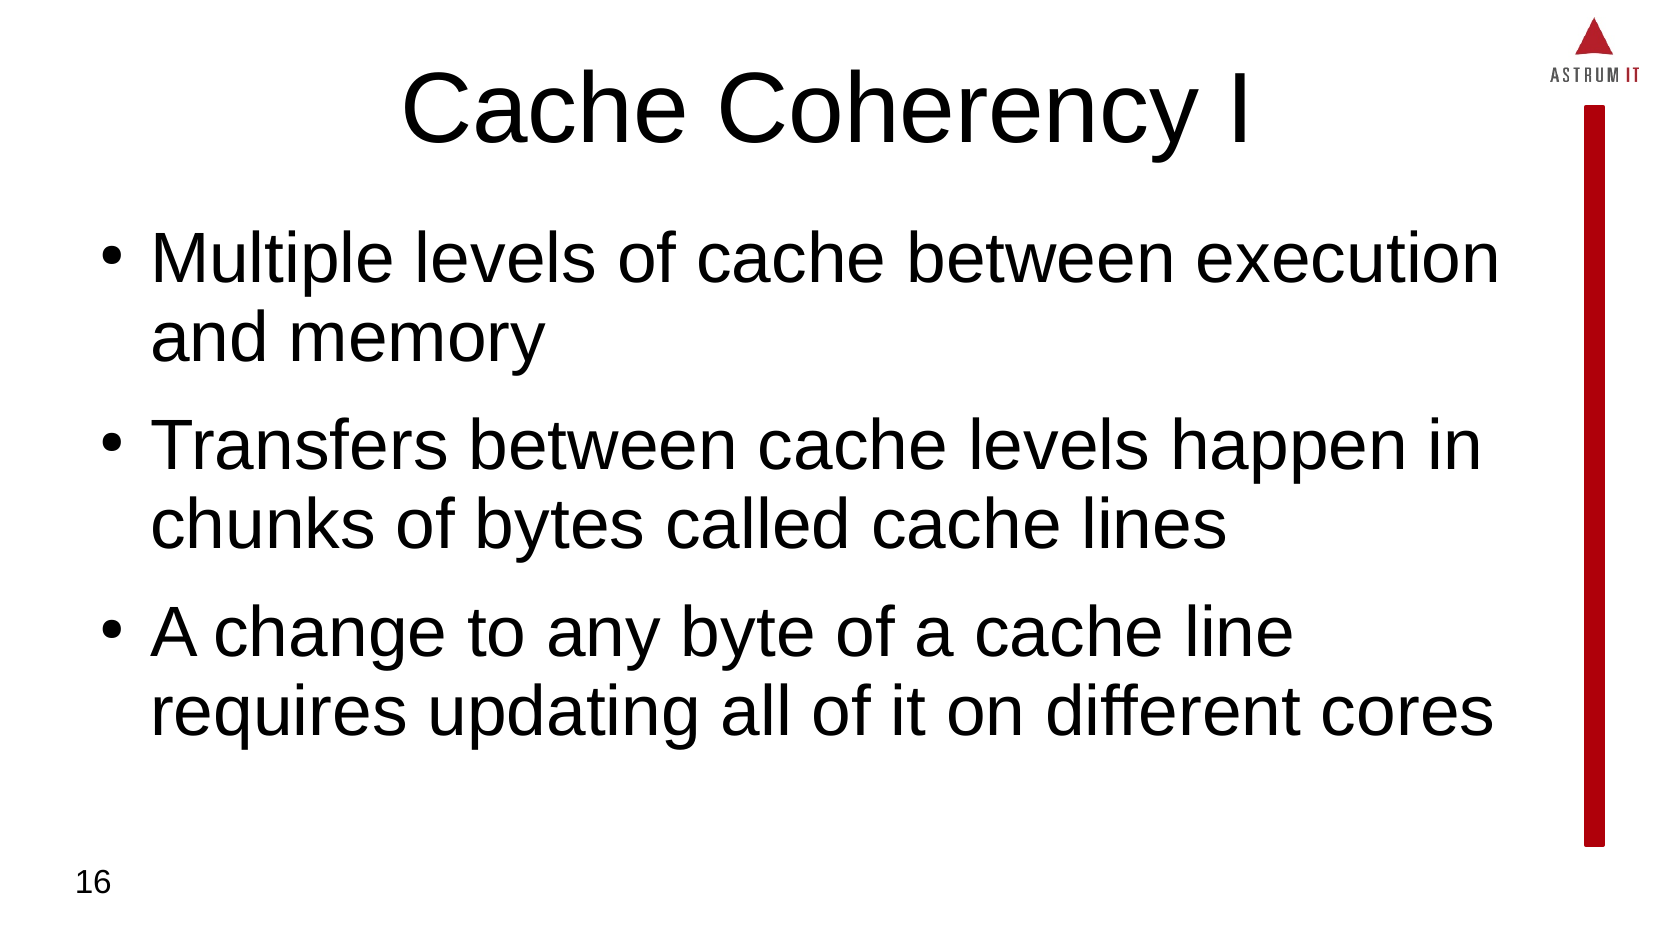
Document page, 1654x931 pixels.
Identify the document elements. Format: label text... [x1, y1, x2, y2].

list Multiple levels of cache between execution and memory Transfers between cache levels happen in chunks of bytes called cache lines A change to any byte of a cache line requires updating all of it on different cores [82, 217, 1571, 757]
picture [1550, 17, 1639, 82]
title Cache Coherency I [114, 30, 1541, 186]
